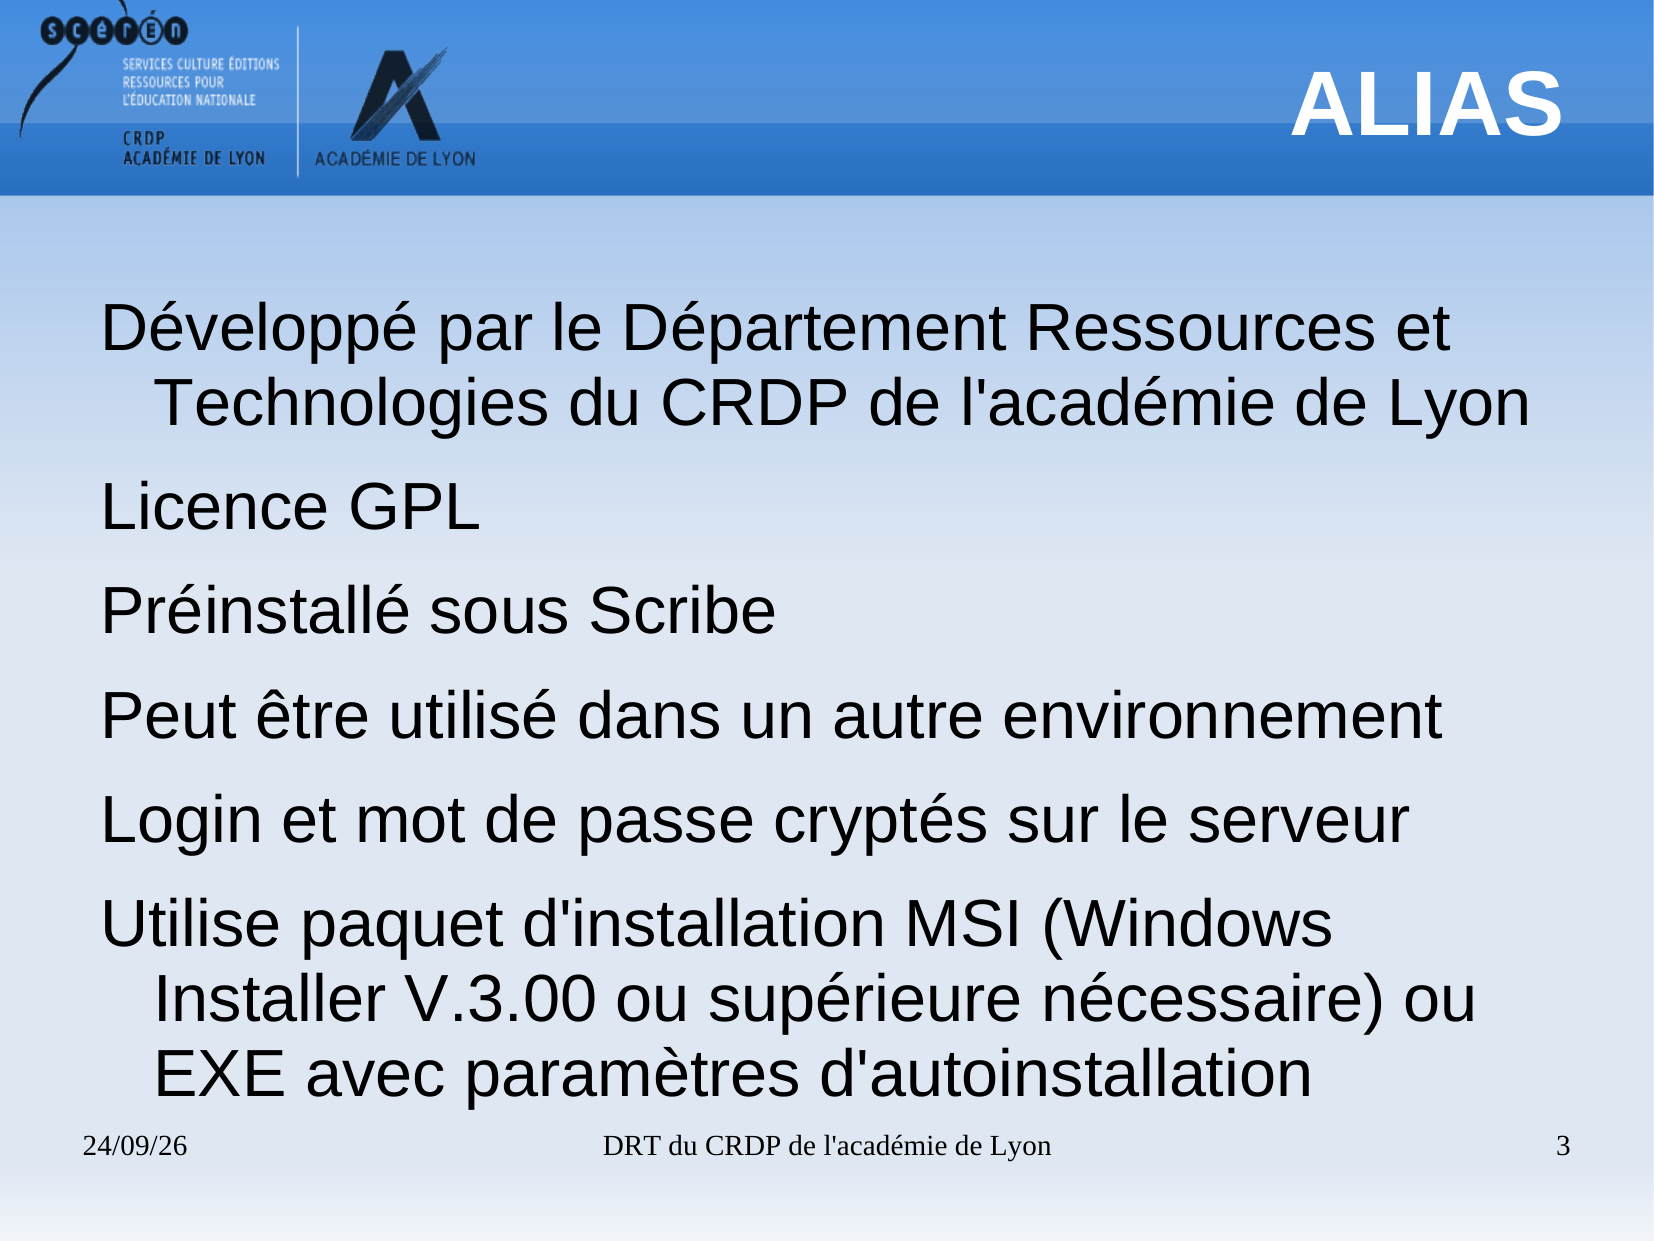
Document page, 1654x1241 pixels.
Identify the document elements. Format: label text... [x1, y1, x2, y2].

title ALIAS [76, 7, 1565, 200]
picture [0, 0, 1654, 1241]
list Développé par le Département Ressources et Technologies du CRDP de l'académie de Lyon Licence GPL Préinstallé sous Scribe Peut être utilisé dans un autre environnement Login et mot de passe cryptés sur le serveur Utilise paquet d'installation MSI (Windows Installer V.3.00 ou supérieure nécessaire) ou EXE avec paramètres d'autoinstallation [82, 290, 1565, 1111]
